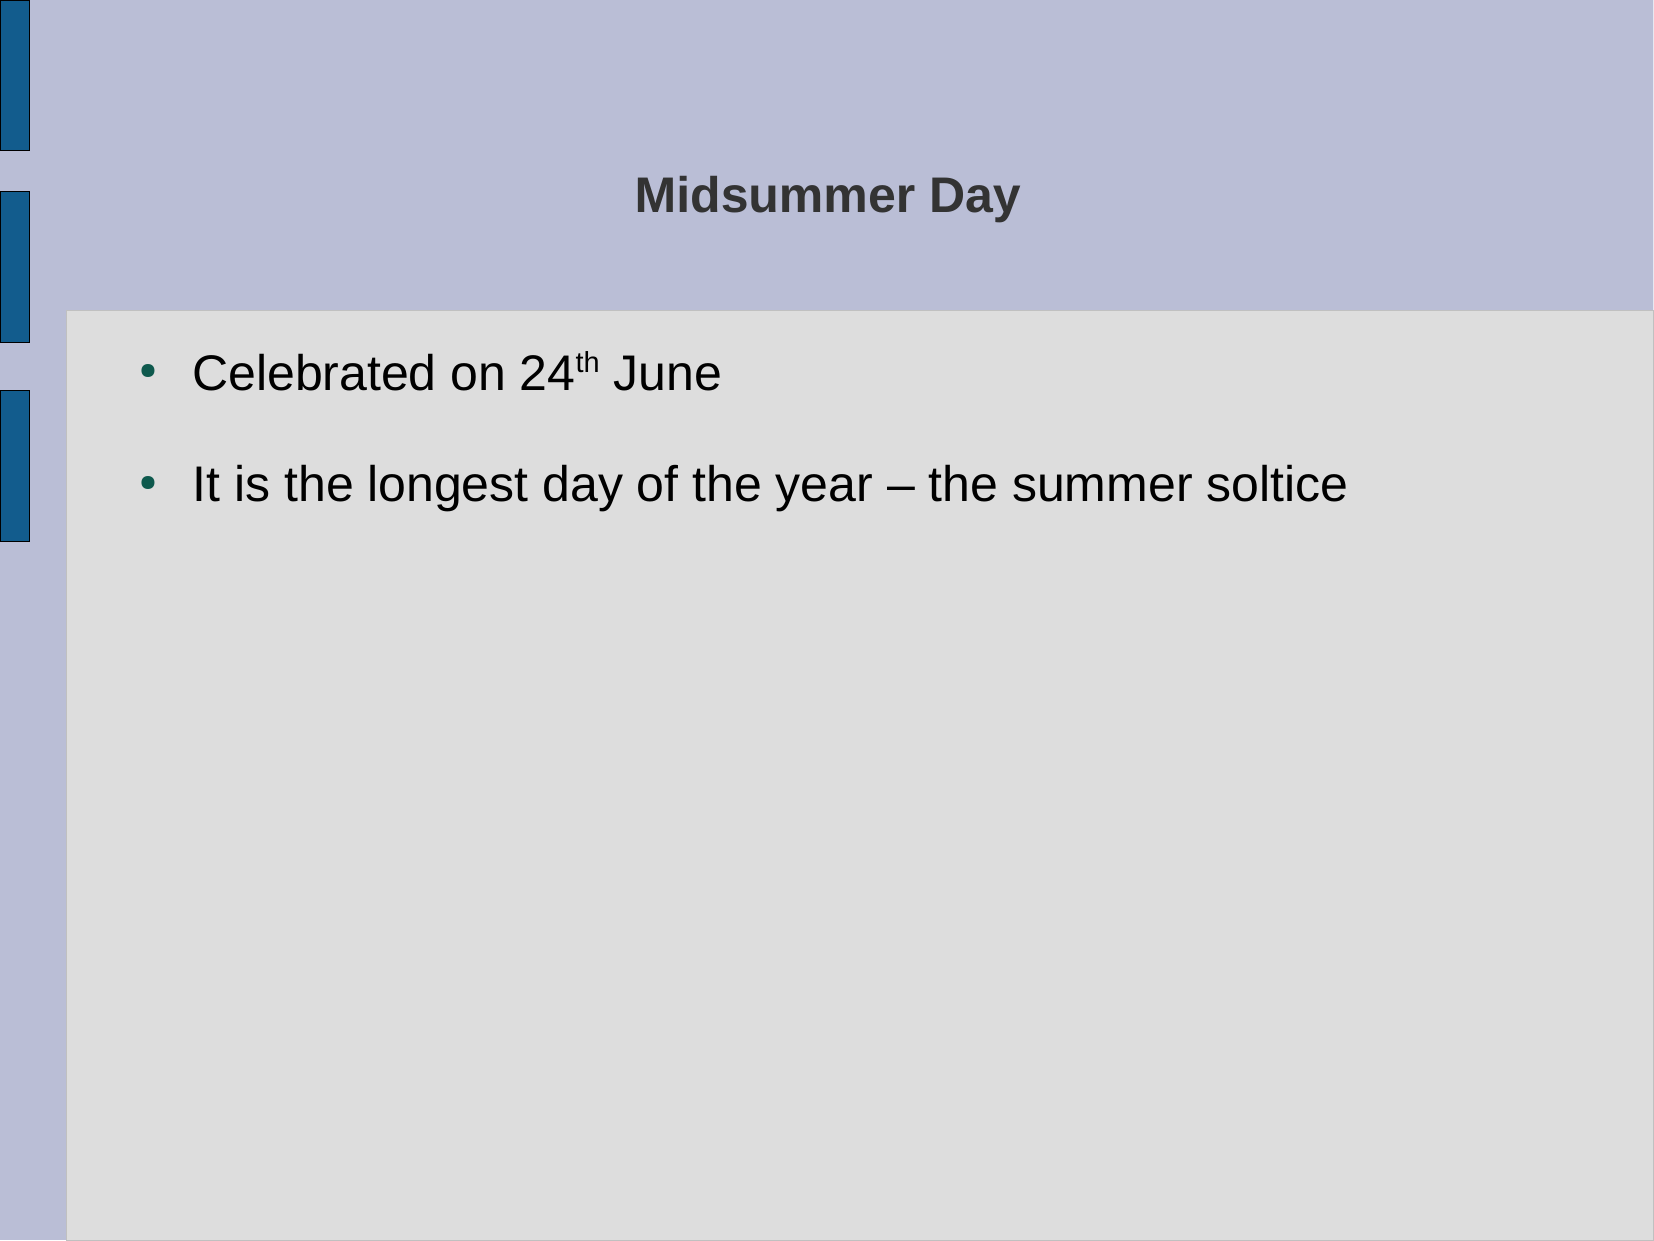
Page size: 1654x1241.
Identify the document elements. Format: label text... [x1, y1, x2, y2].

title Midsummer Day [121, 91, 1534, 299]
list Celebrated on 24th June It is the longest day of the year – the summer soltice [121, 344, 1534, 1127]
